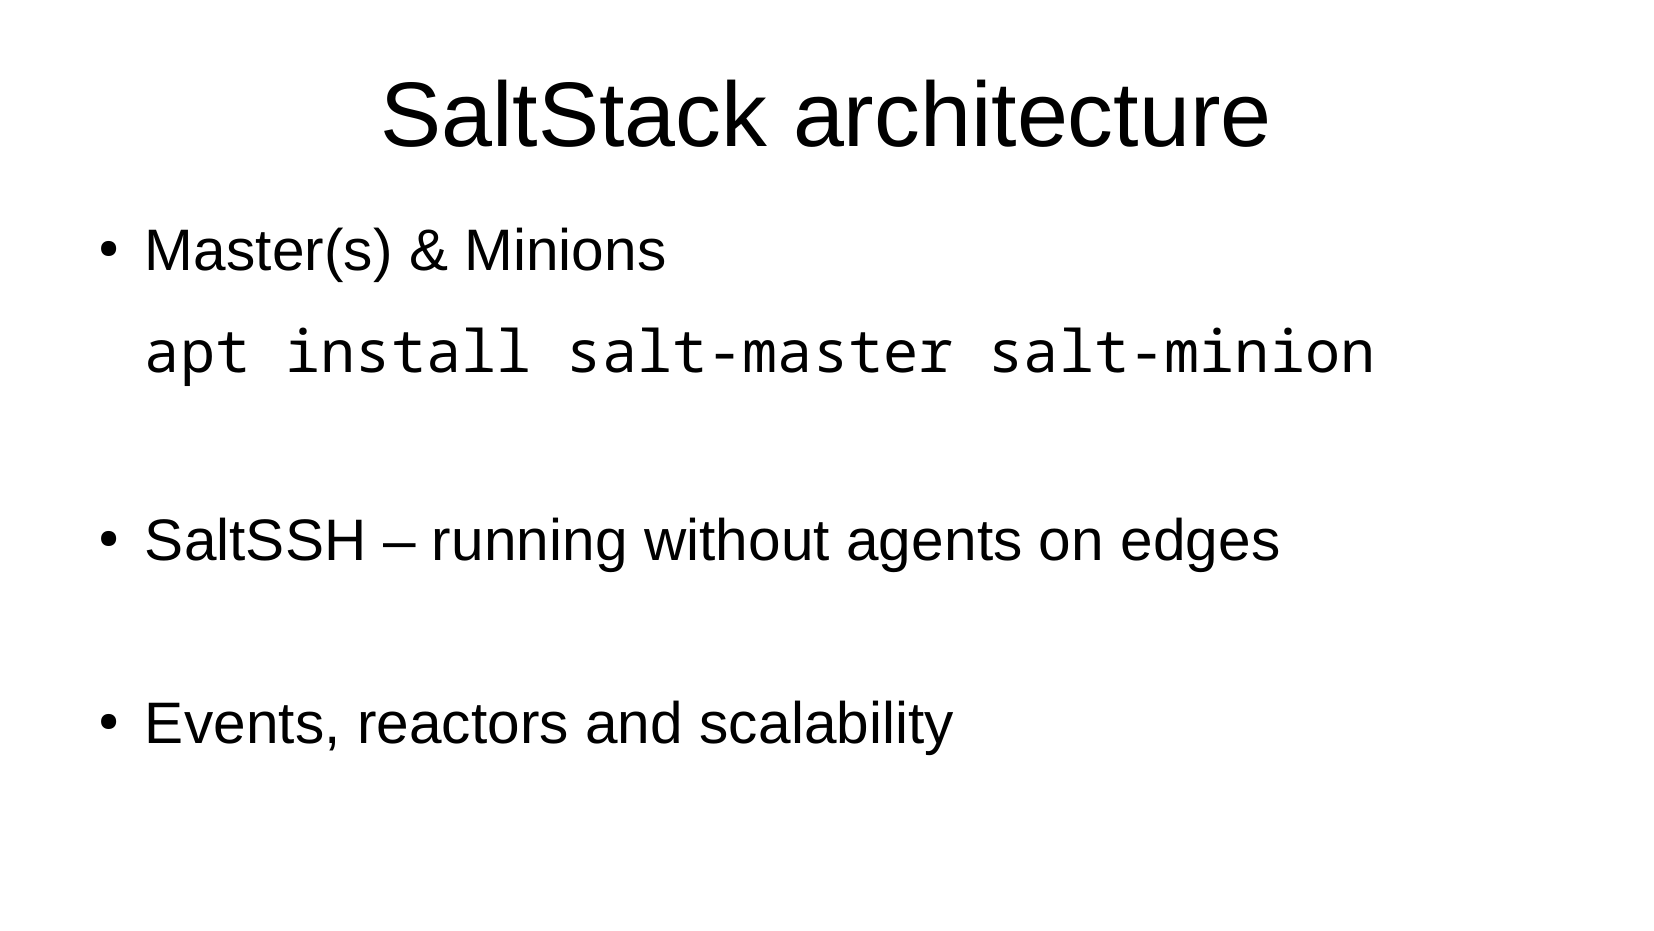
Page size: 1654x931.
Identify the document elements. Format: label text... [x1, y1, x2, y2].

list Master(s) & Minions apt install salt-master salt-minion SaltSSH – running without agents on edges Events, reactors and scalability [82, 217, 1571, 758]
title SaltStack architecture [82, 37, 1571, 193]
